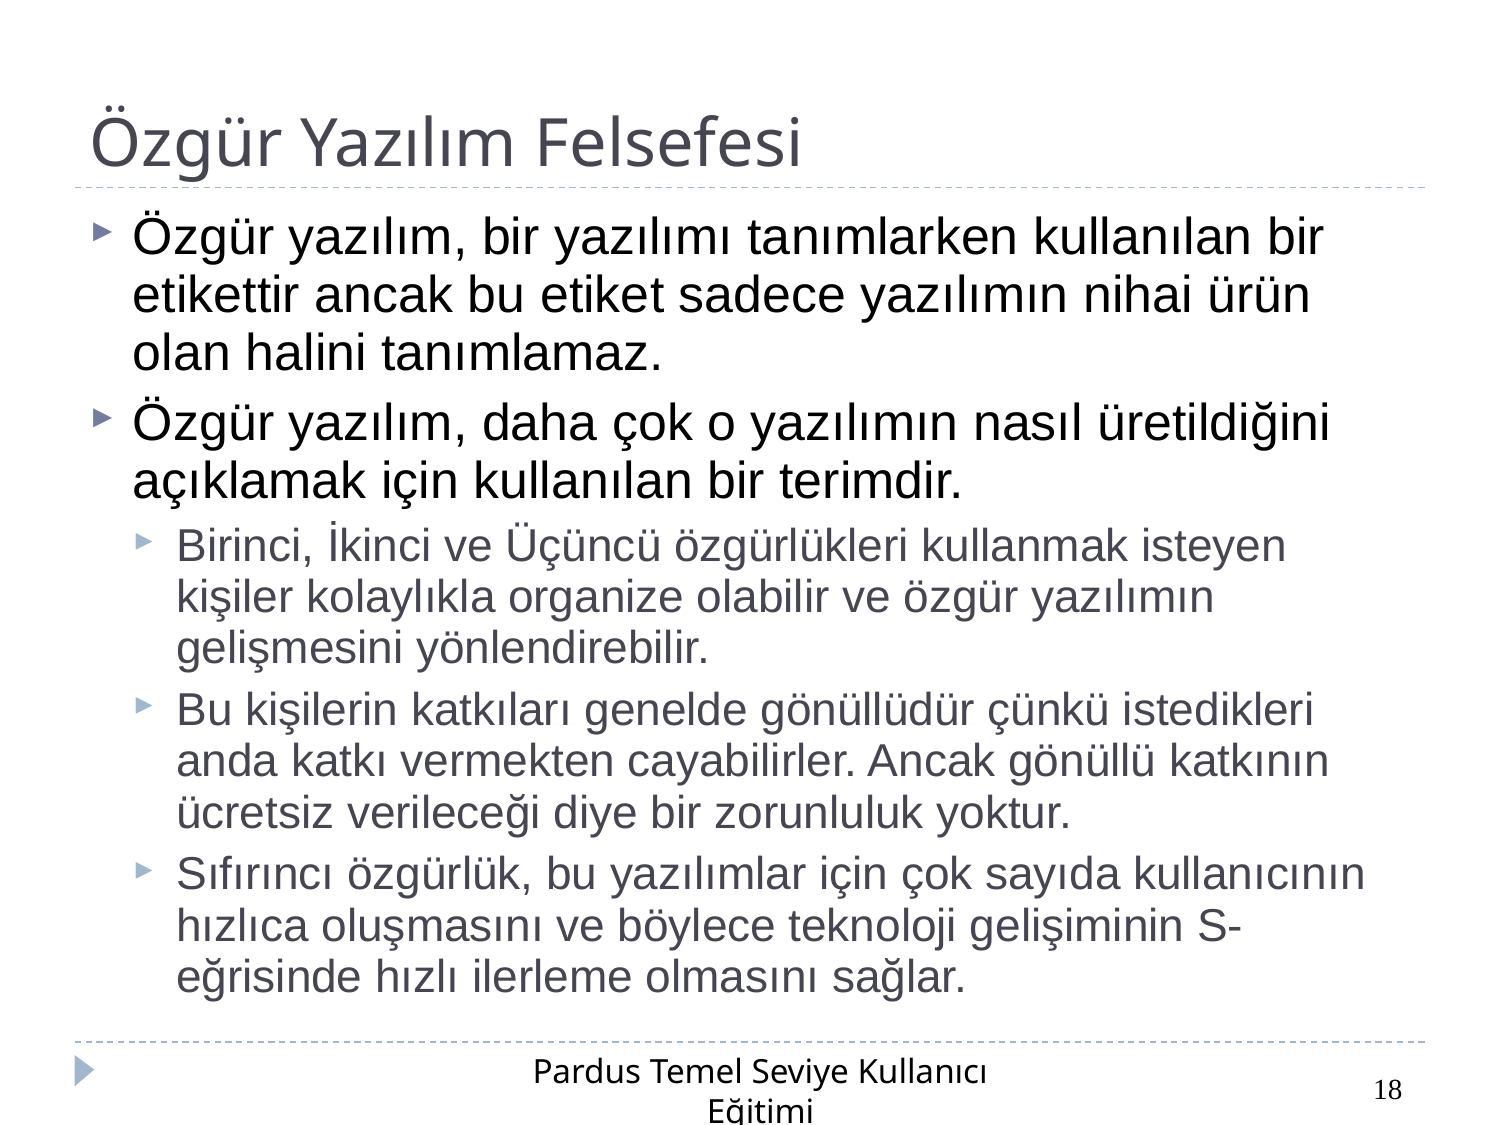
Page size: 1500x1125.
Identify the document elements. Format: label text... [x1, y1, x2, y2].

title Özgür Yazılım Felsefesi [75, 24, 1425, 188]
list Özgür yazılım, bir yazılımı tanımlarken kullanılan bir etikettir ancak bu etiket sadece yazılımın nihai ürün olan halini tanımlamaz. Özgür yazılım, daha çok o yazılımın nasıl üretildiğini açıklamak için kullanılan bir terimdir. Birinci, İkinci ve Üçüncü özgürlükleri kullanmak isteyen kişiler kolaylıkla organize olabilir ve özgür yazılımın gelişmesini yönlendirebilir. Bu kişilerin katkıları genelde gönüllüdür çünkü istedikleri anda katkı vermekten cayabilirler. Ancak gönüllü katkının ücretsiz verileceği diye bir zorunluluk yoktur. Sıfırıncı özgürlük, bu yazılımlar için çok sayıda kullanıcının hızlıca oluşmasını ve böylece teknoloji gelişiminin S-eğrisinde hızlı ilerleme olmasını sağlar. [75, 200, 1425, 1010]
